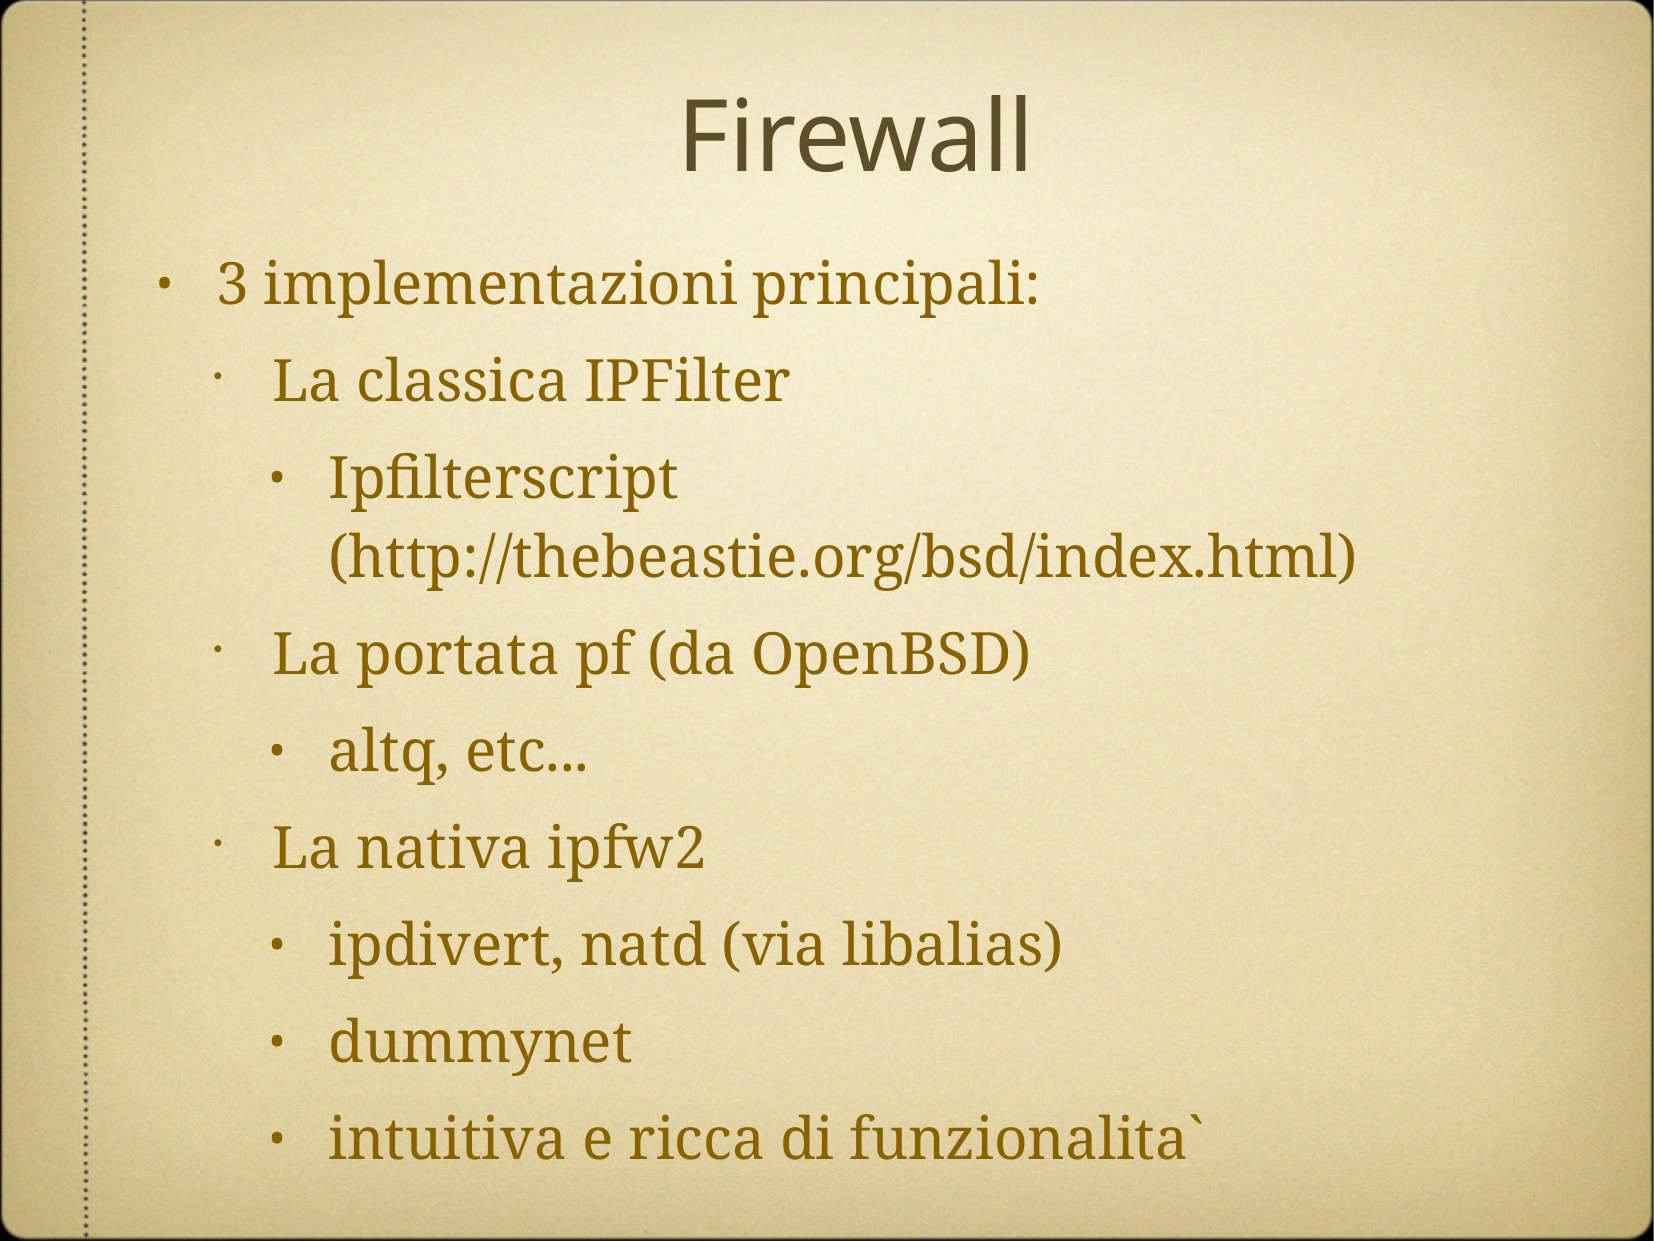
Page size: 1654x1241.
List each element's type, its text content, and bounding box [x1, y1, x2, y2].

title Firewall [118, 0, 1595, 265]
list 3 implementazioni principali: La classica IPFilter Ipfilterscript (http://thebeastie.org/bsd/index.html) La portata pf (da OpenBSD) altq, etc... La nativa ipfw2 ipdivert, natd (via libalias) dummynet intuitiva e ricca di funzionalita` [121, 242, 1612, 1173]
picture [0, 0, 1654, 1241]
